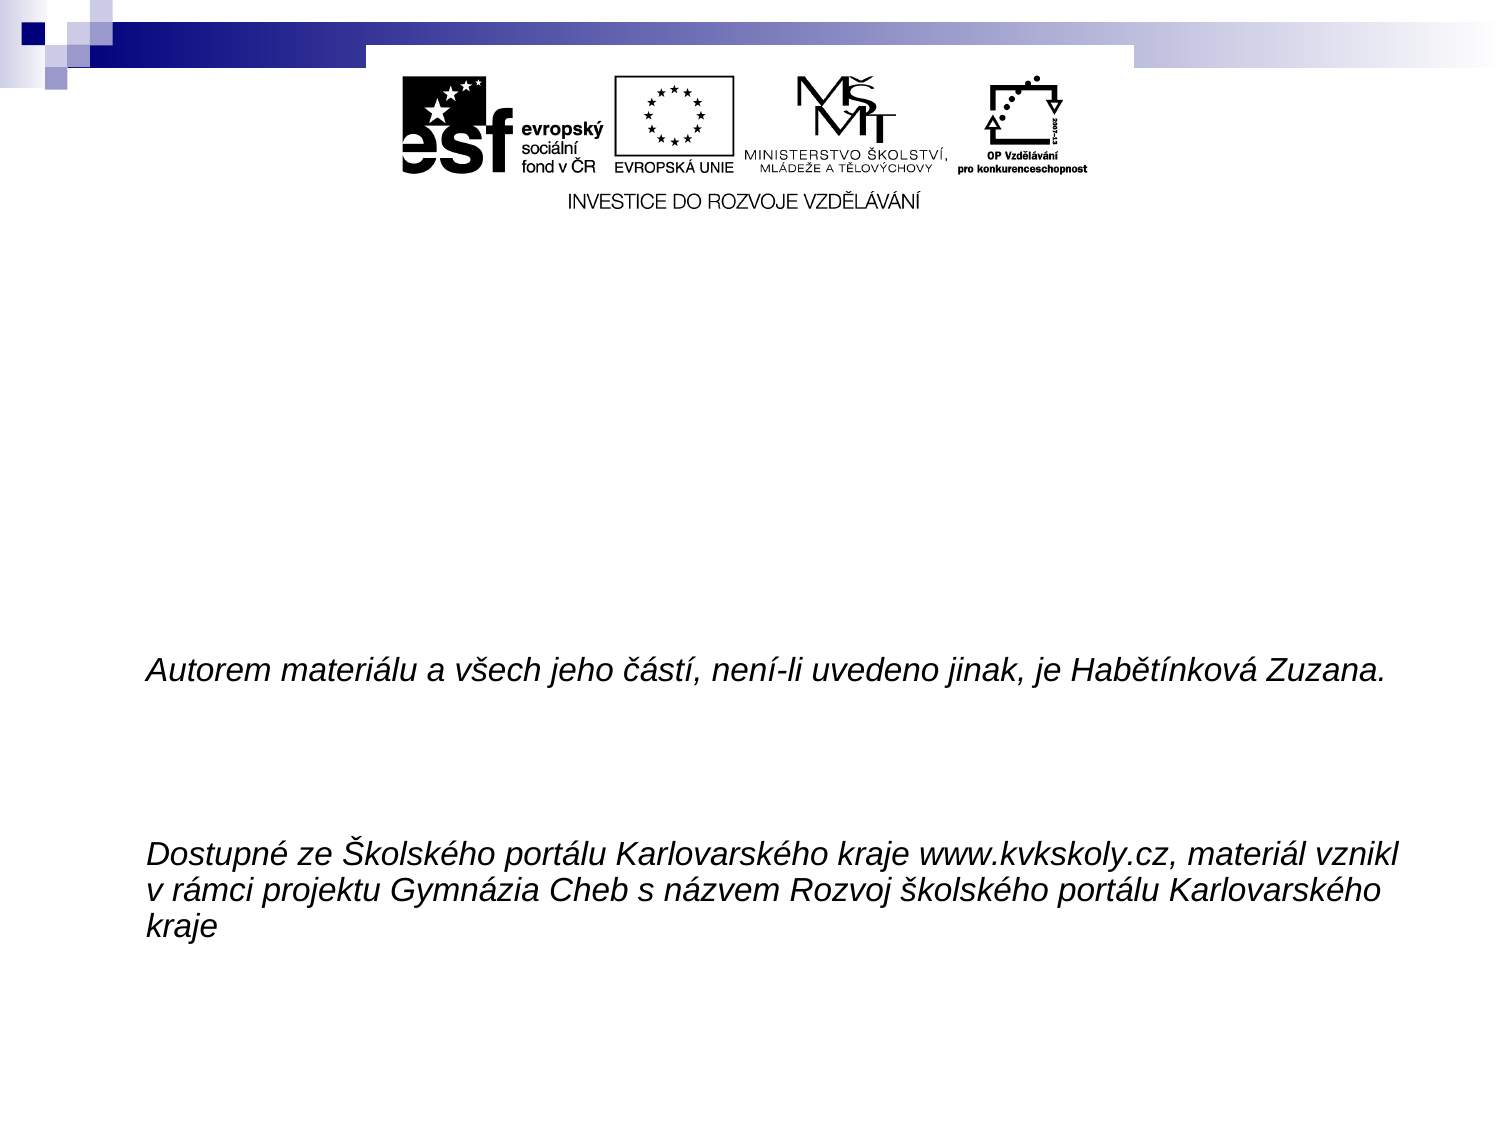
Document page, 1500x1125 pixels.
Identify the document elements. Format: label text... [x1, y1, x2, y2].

picture [366, 45, 1134, 233]
list Autorem materiálu a všech jeho částí, není-li uvedeno jinak, je Habětínková Zuzana. Dostupné ze Školského portálu Karlovarského kraje www.kvkskoly.cz, materiál vznikl v rámci projektu Gymnázia Cheb s názvem Rozvoj školského portálu Karlovarského kraje [75, 262, 1426, 1006]
